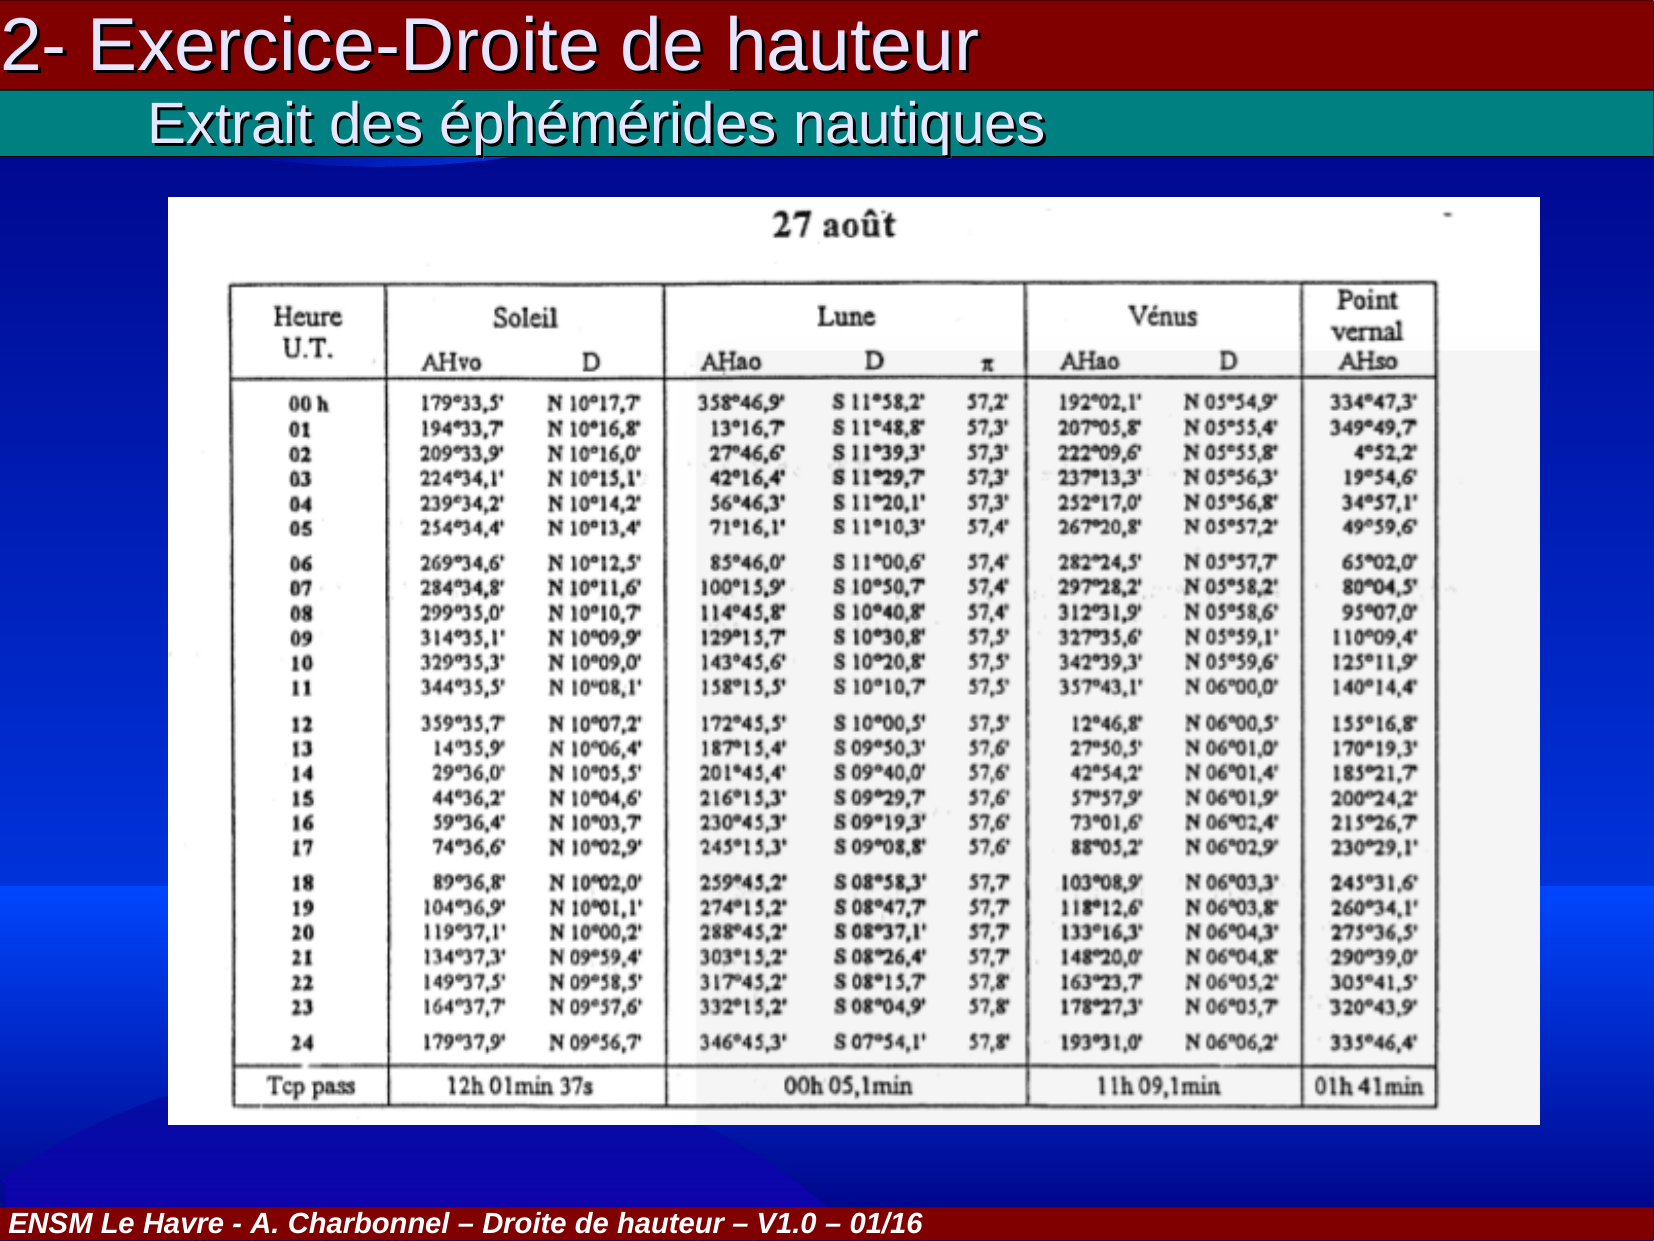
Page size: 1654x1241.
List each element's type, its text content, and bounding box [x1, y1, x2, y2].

picture [168, 197, 1540, 1125]
title 2- Exercice-Droite de hauteur [0, 0, 1654, 89]
title Extrait des éphémérides nautiques [0, 90, 1654, 156]
text_box ENSM Le Havre - A. Charbonnel – Droite de hauteur – V1.0 – 01/16 [0, 1207, 1654, 1241]
